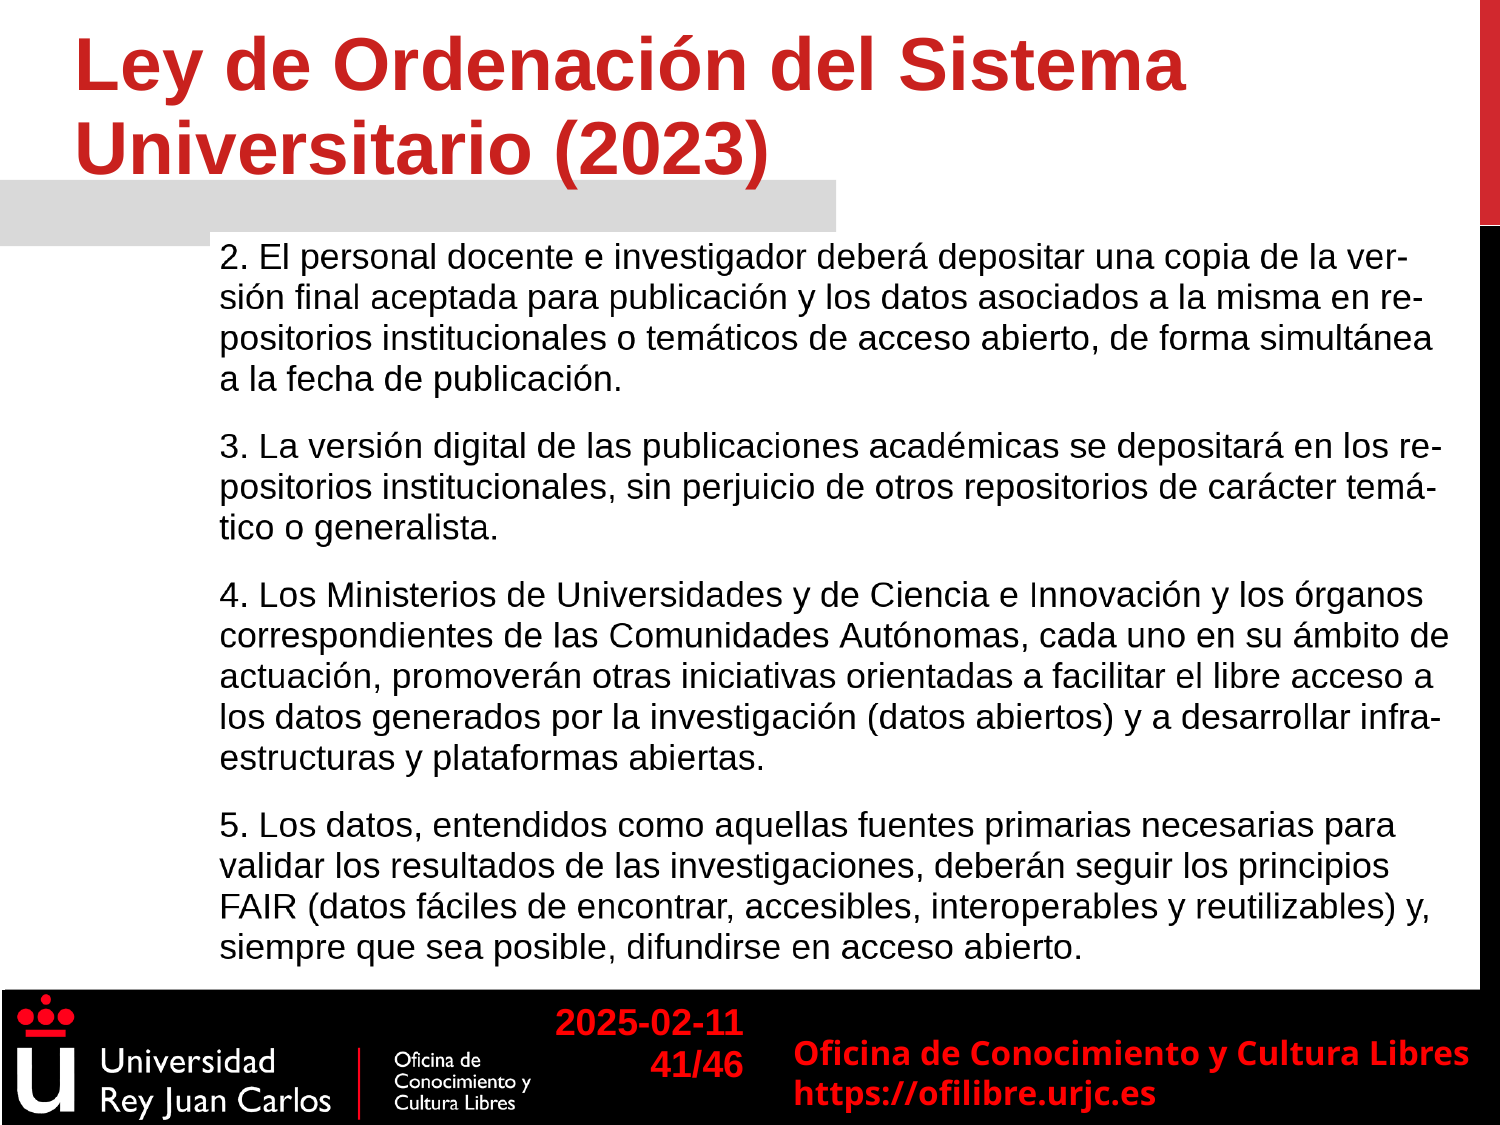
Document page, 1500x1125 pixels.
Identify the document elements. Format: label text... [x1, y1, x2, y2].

picture [210, 232, 1453, 976]
picture [17, 994, 531, 1120]
text_box Ley de Ordenación del Sistema Universitario (2023) [60, 15, 1441, 198]
